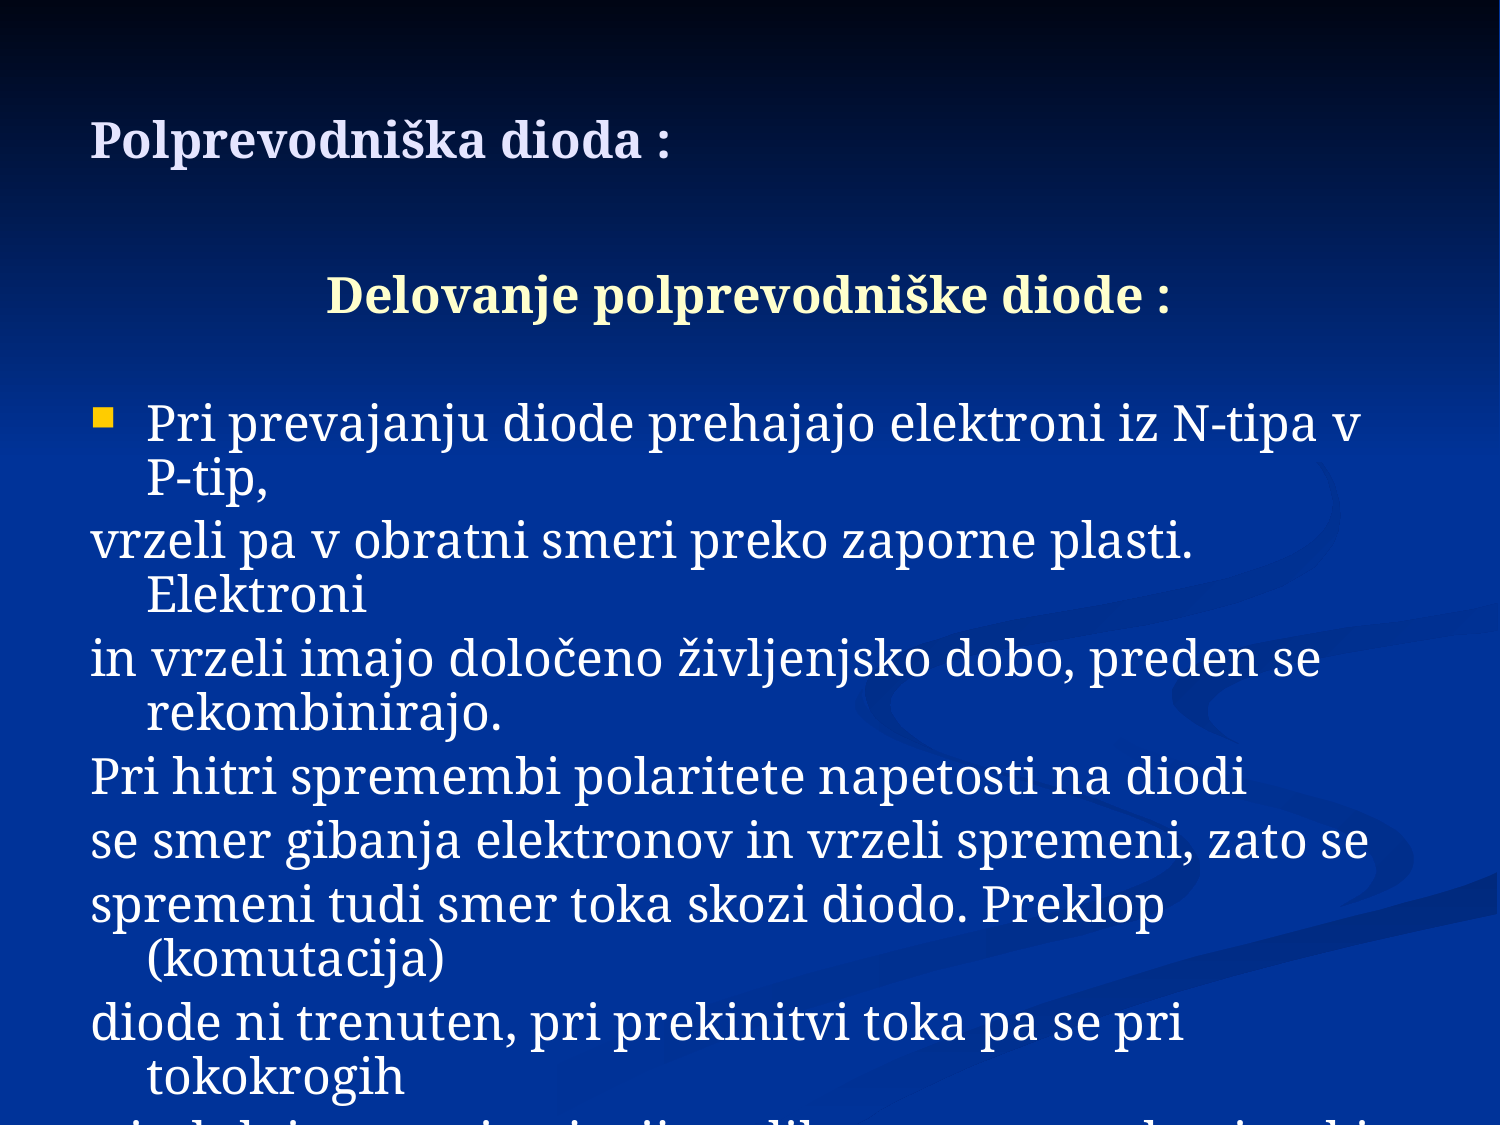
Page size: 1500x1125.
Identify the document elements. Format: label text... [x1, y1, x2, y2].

title Polprevodniška dioda : [75, 45, 1425, 233]
list Delovanje polprevodniške diode : Pri prevajanju diode prehajajo elektroni iz N-tipa v P-tip, vrzeli pa v obratni smeri preko zaporne plasti. Elektroni in vrzeli imajo določeno življenjsko dobo, preden se rekombinirajo. Pri hitri spremembi polaritete napetosti na diodi se smer gibanja elektronov in vrzeli spremeni, zato se spremeni tudi smer toka skozi diodo. Preklop (komutacija) diode ni trenuten, pri prekinitvi toka pa se pri tokokrogih z induktivnostmi pojavijo velike napetostne konice, ki lahko uničijo diodo. [75, 262, 1424, 1035]
